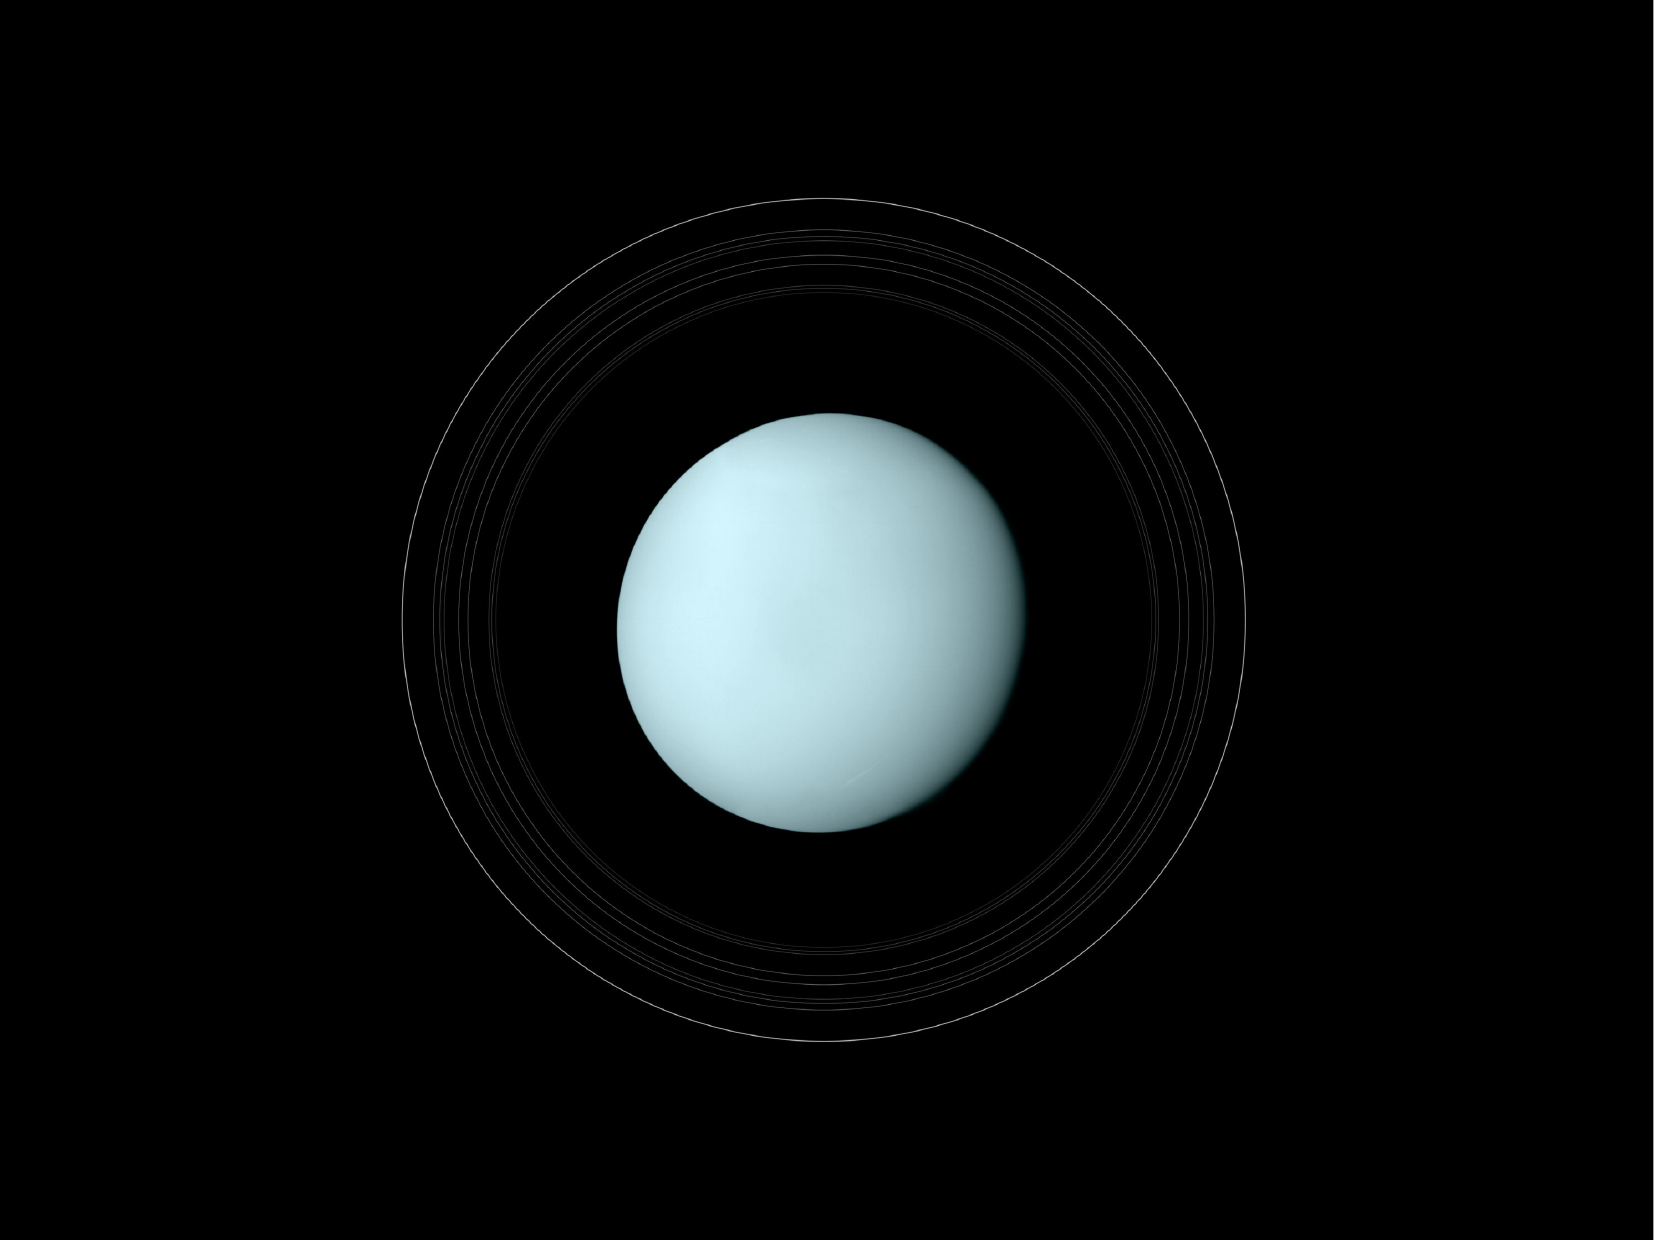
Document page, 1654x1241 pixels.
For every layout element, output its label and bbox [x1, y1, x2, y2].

picture [380, 179, 1267, 1061]
